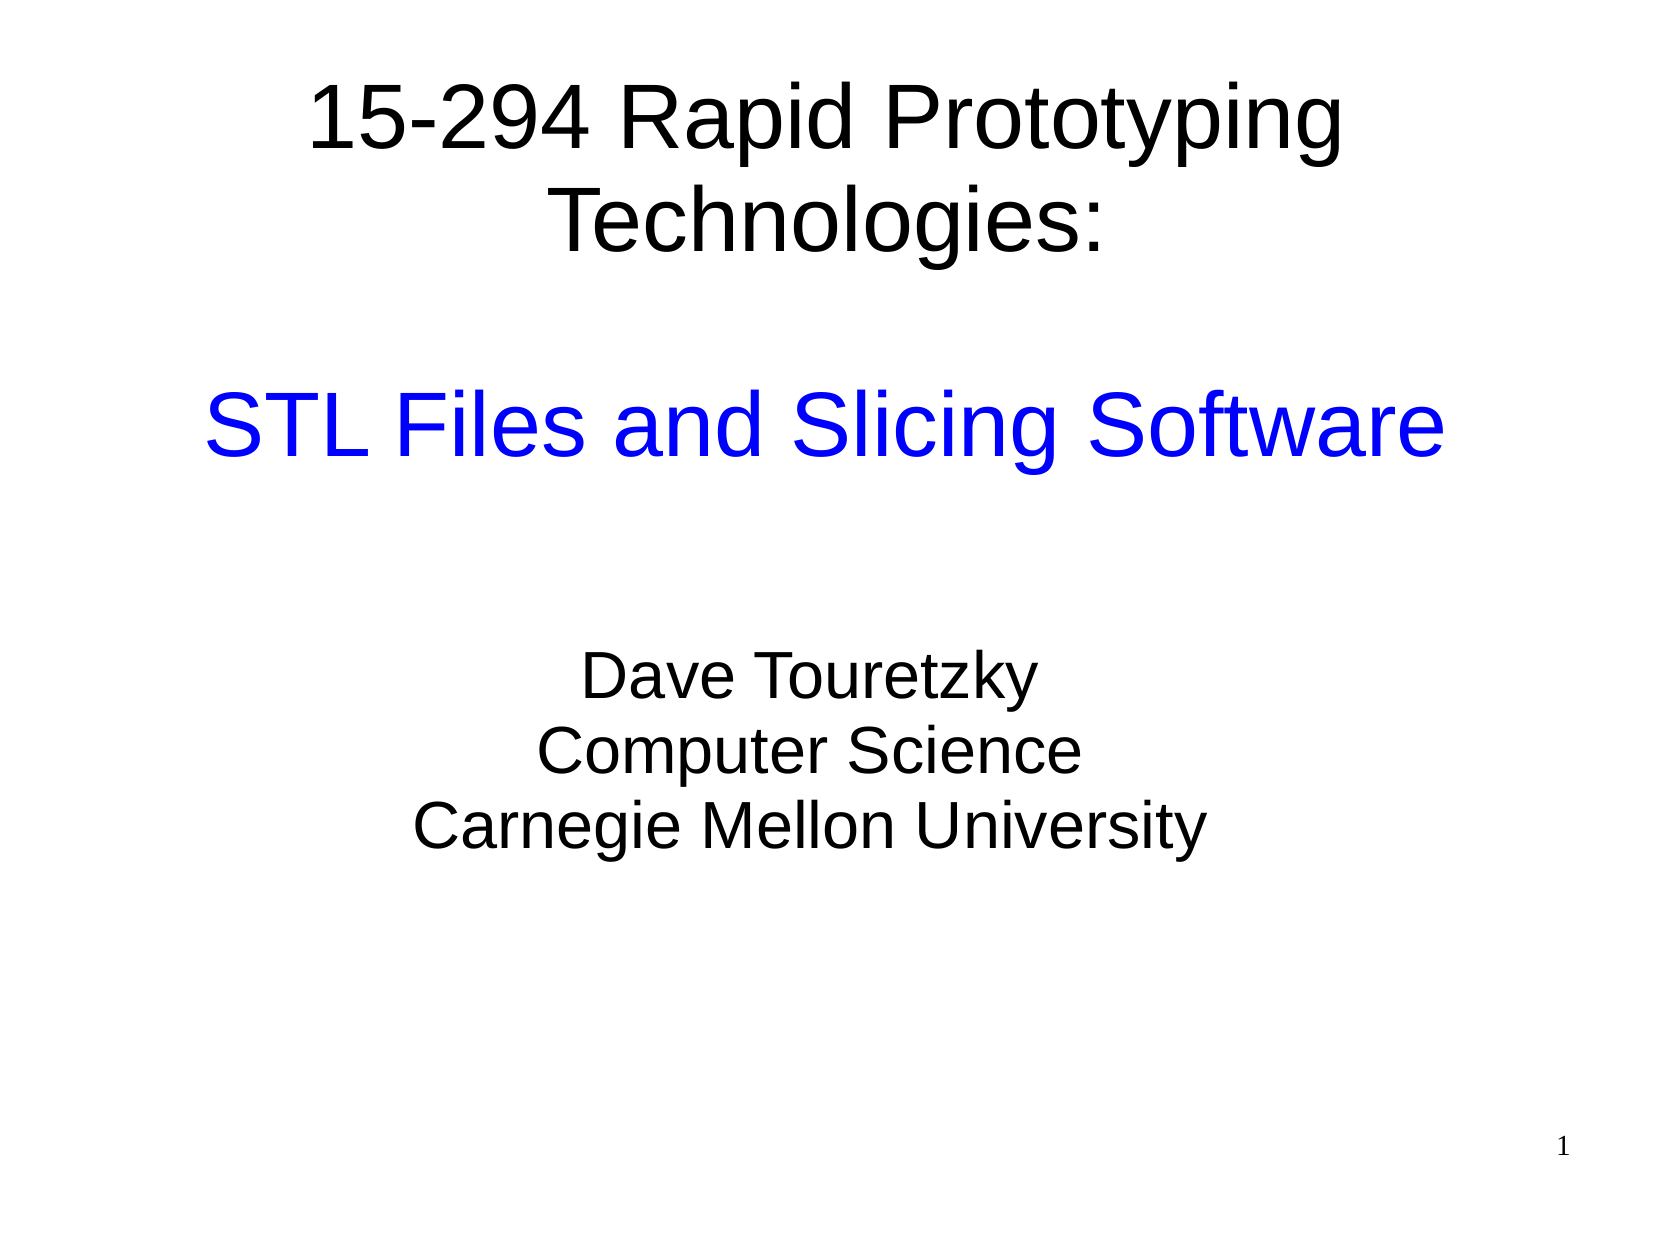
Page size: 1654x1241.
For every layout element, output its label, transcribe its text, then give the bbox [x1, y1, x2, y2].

title 15-294 Rapid Prototyping Technologies: STL Files and Slicing Software [82, 66, 1571, 477]
subtitle Dave Touretzky Computer Science Carnegie Mellon University [82, 390, 1538, 1110]
